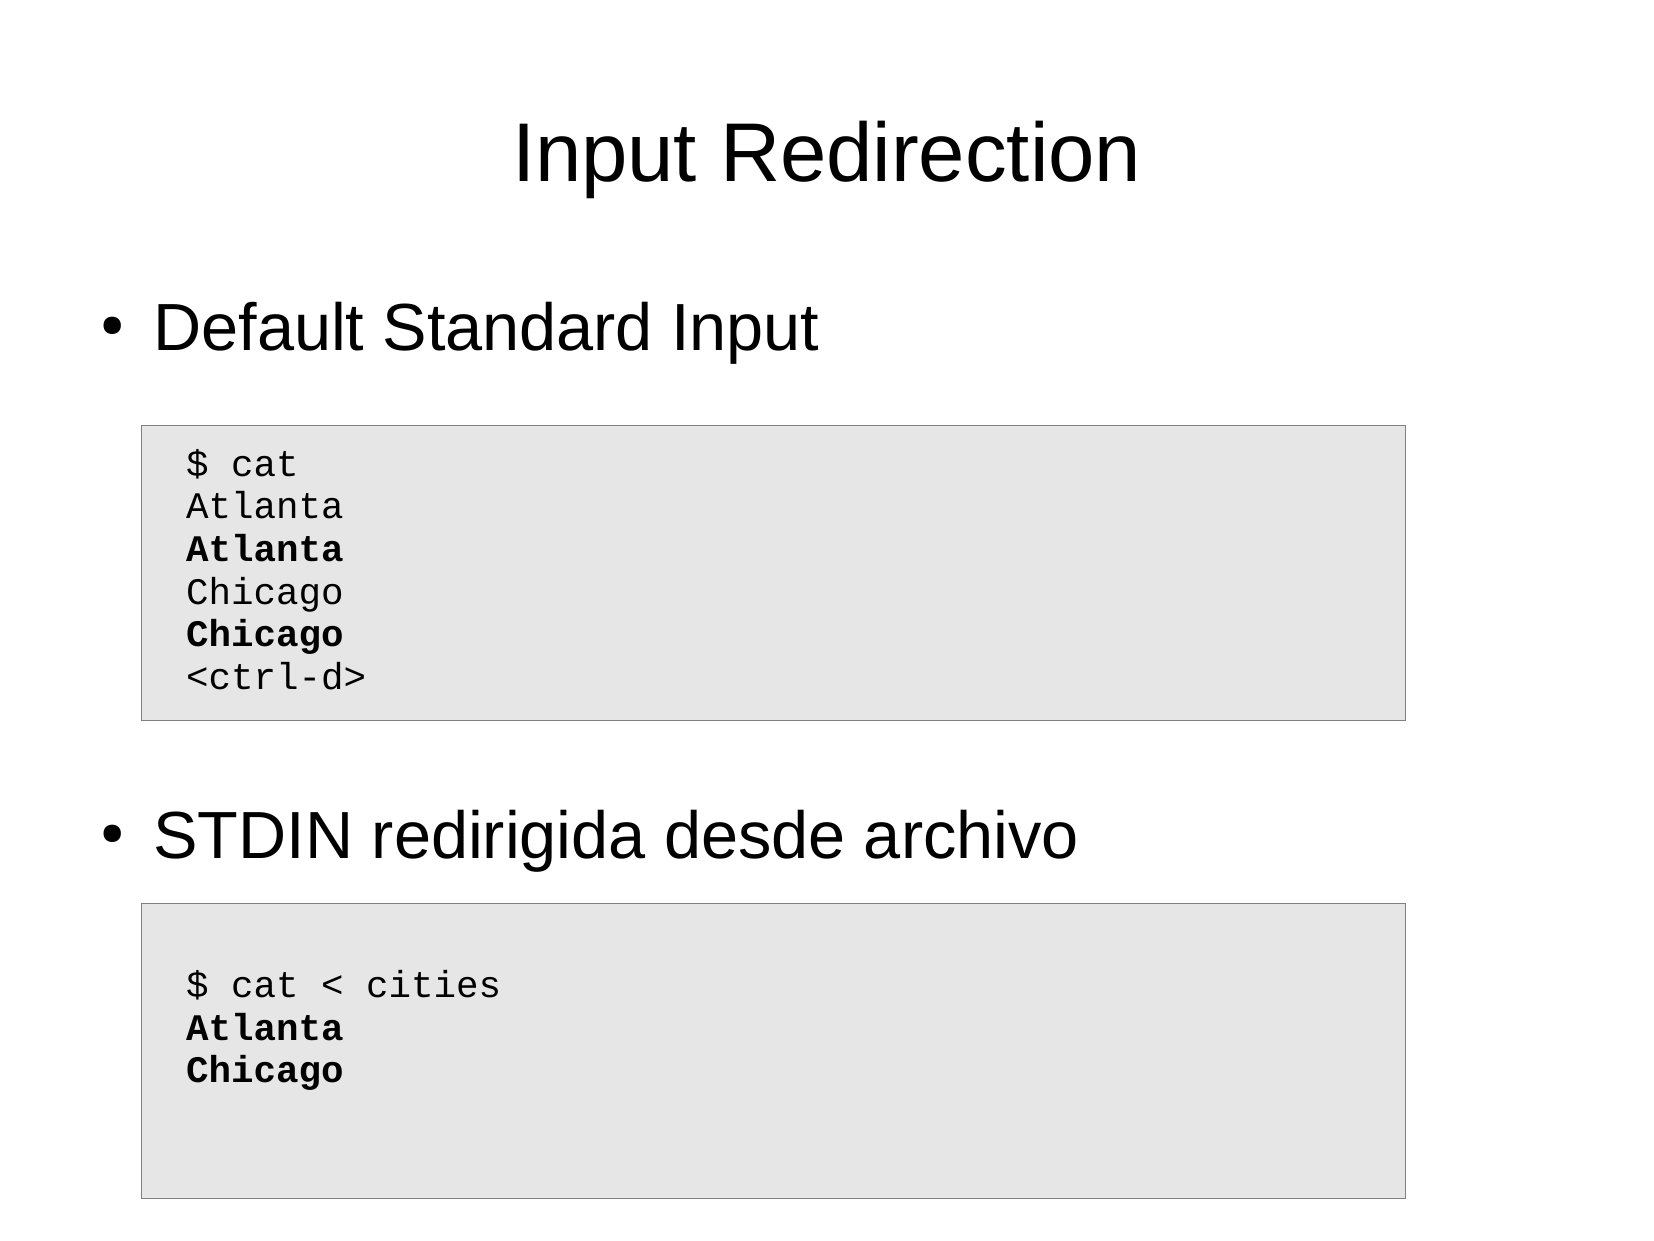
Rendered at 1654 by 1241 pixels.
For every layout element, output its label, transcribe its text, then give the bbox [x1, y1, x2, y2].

list STDIN redirigida desde archivo [82, 798, 1571, 875]
list Default Standard Input [82, 290, 1571, 367]
text_box $ cat < cities Atlanta Chicago [141, 903, 1406, 1199]
text_box $ cat Atlanta Atlanta Chicago Chicago <ctrl-d> [141, 425, 1406, 721]
title Input Redirection [82, 49, 1571, 257]
